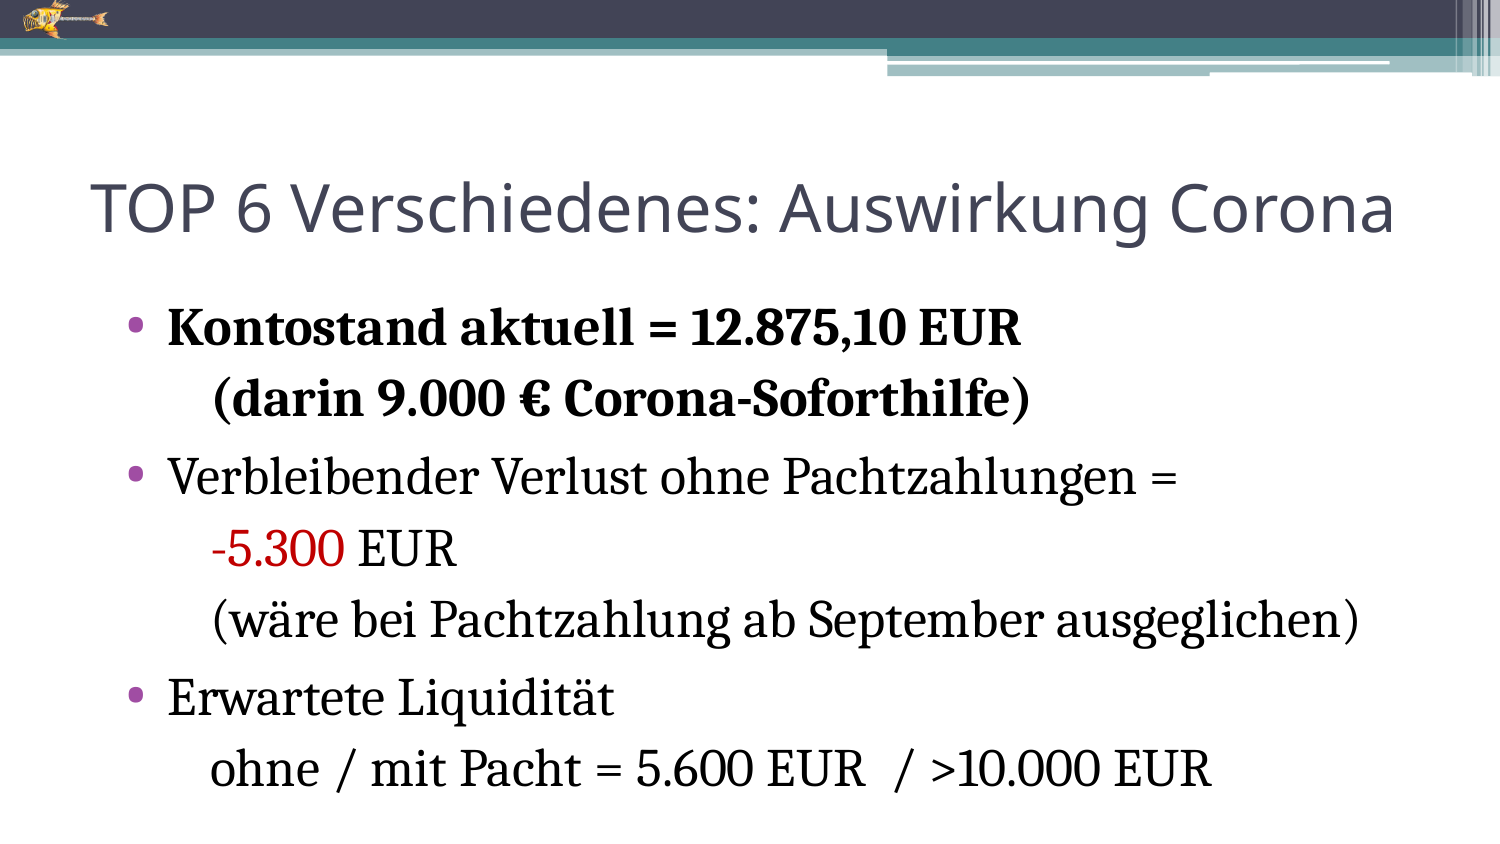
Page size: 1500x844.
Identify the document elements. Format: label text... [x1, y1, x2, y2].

title TOP 6 Verschiedenes: Auswirkung Corona [75, 140, 1426, 272]
list Kontostand aktuell = 12.875,10 EUR (darin 9.000 € Corona-Soforthilfe) Verbleibender Verlust ohne Pachtzahlungen = -5.300 EUR (wäre bei Pachtzahlung ab September ausgeglichen) Erwartete Liquidität ohne / mit Pacht = 5.600 EUR / >10.000 EUR [75, 276, 1426, 809]
